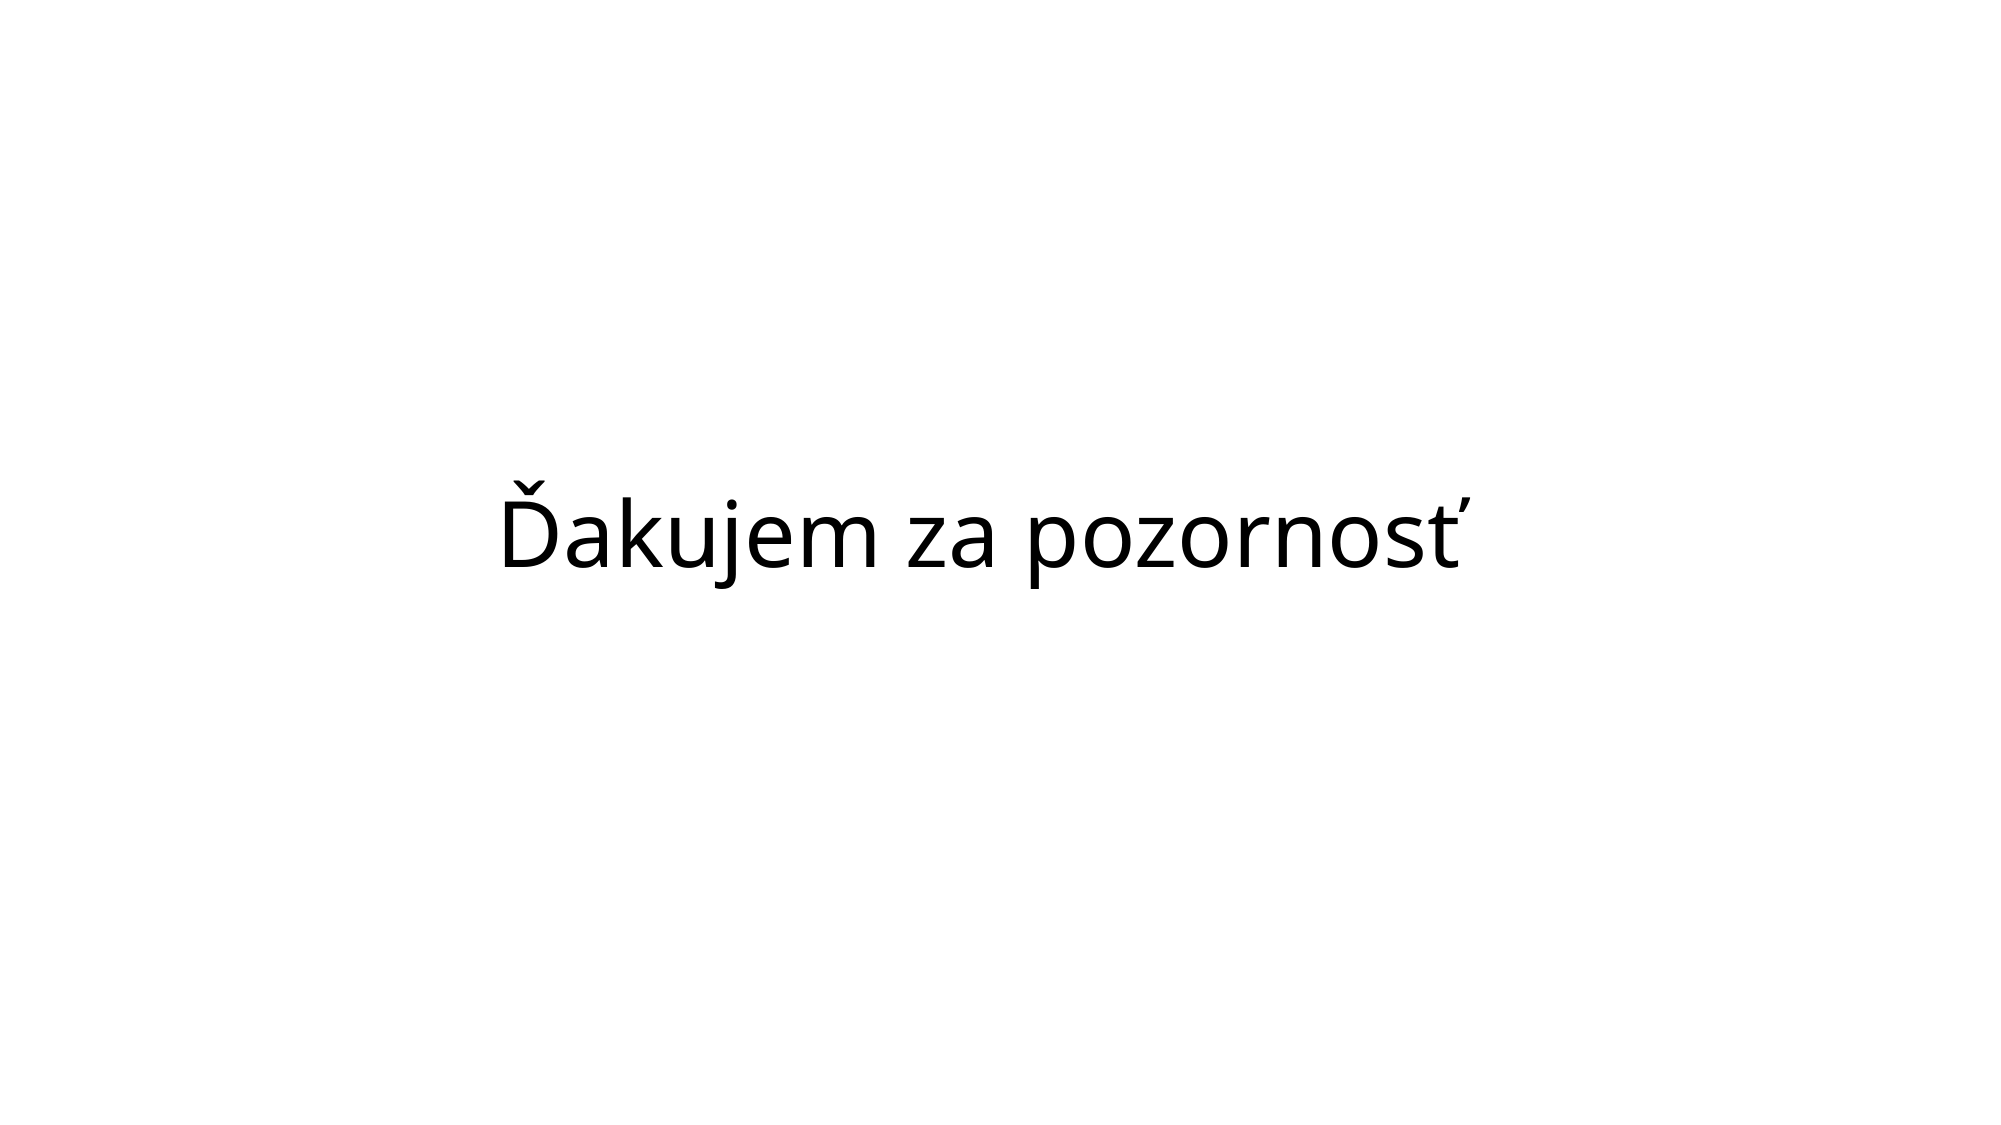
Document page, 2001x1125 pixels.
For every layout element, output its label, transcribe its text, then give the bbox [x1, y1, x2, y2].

title Ďakujem za pozornosť [116, 428, 1842, 647]
